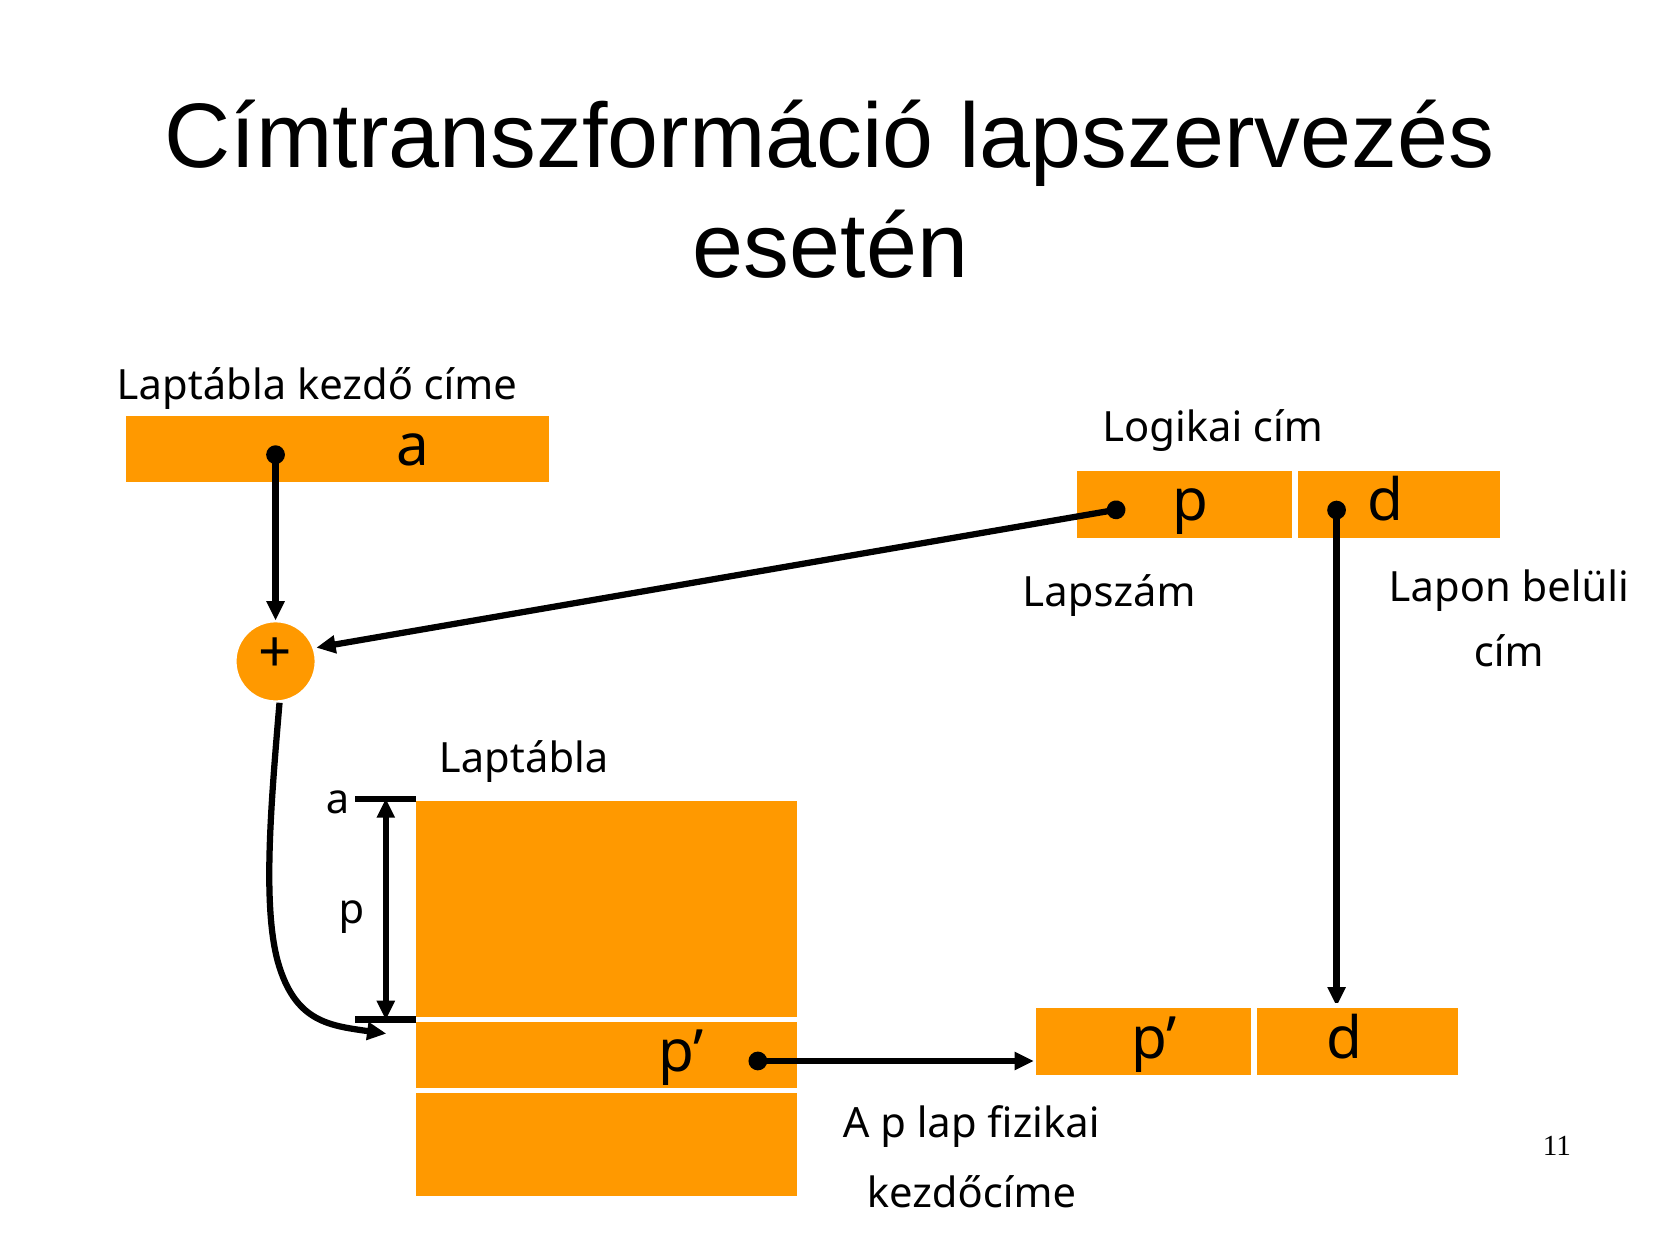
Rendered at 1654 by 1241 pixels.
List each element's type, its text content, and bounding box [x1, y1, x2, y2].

text_box Lapszám [923, 537, 1296, 623]
text_box p’ d [1257, 1005, 1461, 1078]
text_box [413, 1091, 785, 1199]
text_box p’ [413, 1019, 800, 1091]
text_box [413, 798, 800, 1019]
text_box a [123, 417, 552, 485]
text_box p d [1074, 468, 1292, 537]
text_box + [192, 606, 359, 692]
text_box Laptábla kezdő címe [27, 330, 607, 417]
text_box Laptábla [358, 702, 689, 789]
text_box [247, 692, 304, 703]
text_box A p lap fizikai kezdőcíme [785, 1068, 1158, 1225]
text_box p [303, 853, 400, 940]
title Címtranszformáció lapszervezés esetén [110, 82, 1516, 290]
text_box Lapon belüli cím [1364, 537, 1654, 683]
text_box Logikai cím [923, 371, 1503, 458]
text_box p d [1298, 468, 1503, 540]
text_box p’ d [1033, 1005, 1251, 1078]
text_box a [289, 744, 386, 830]
